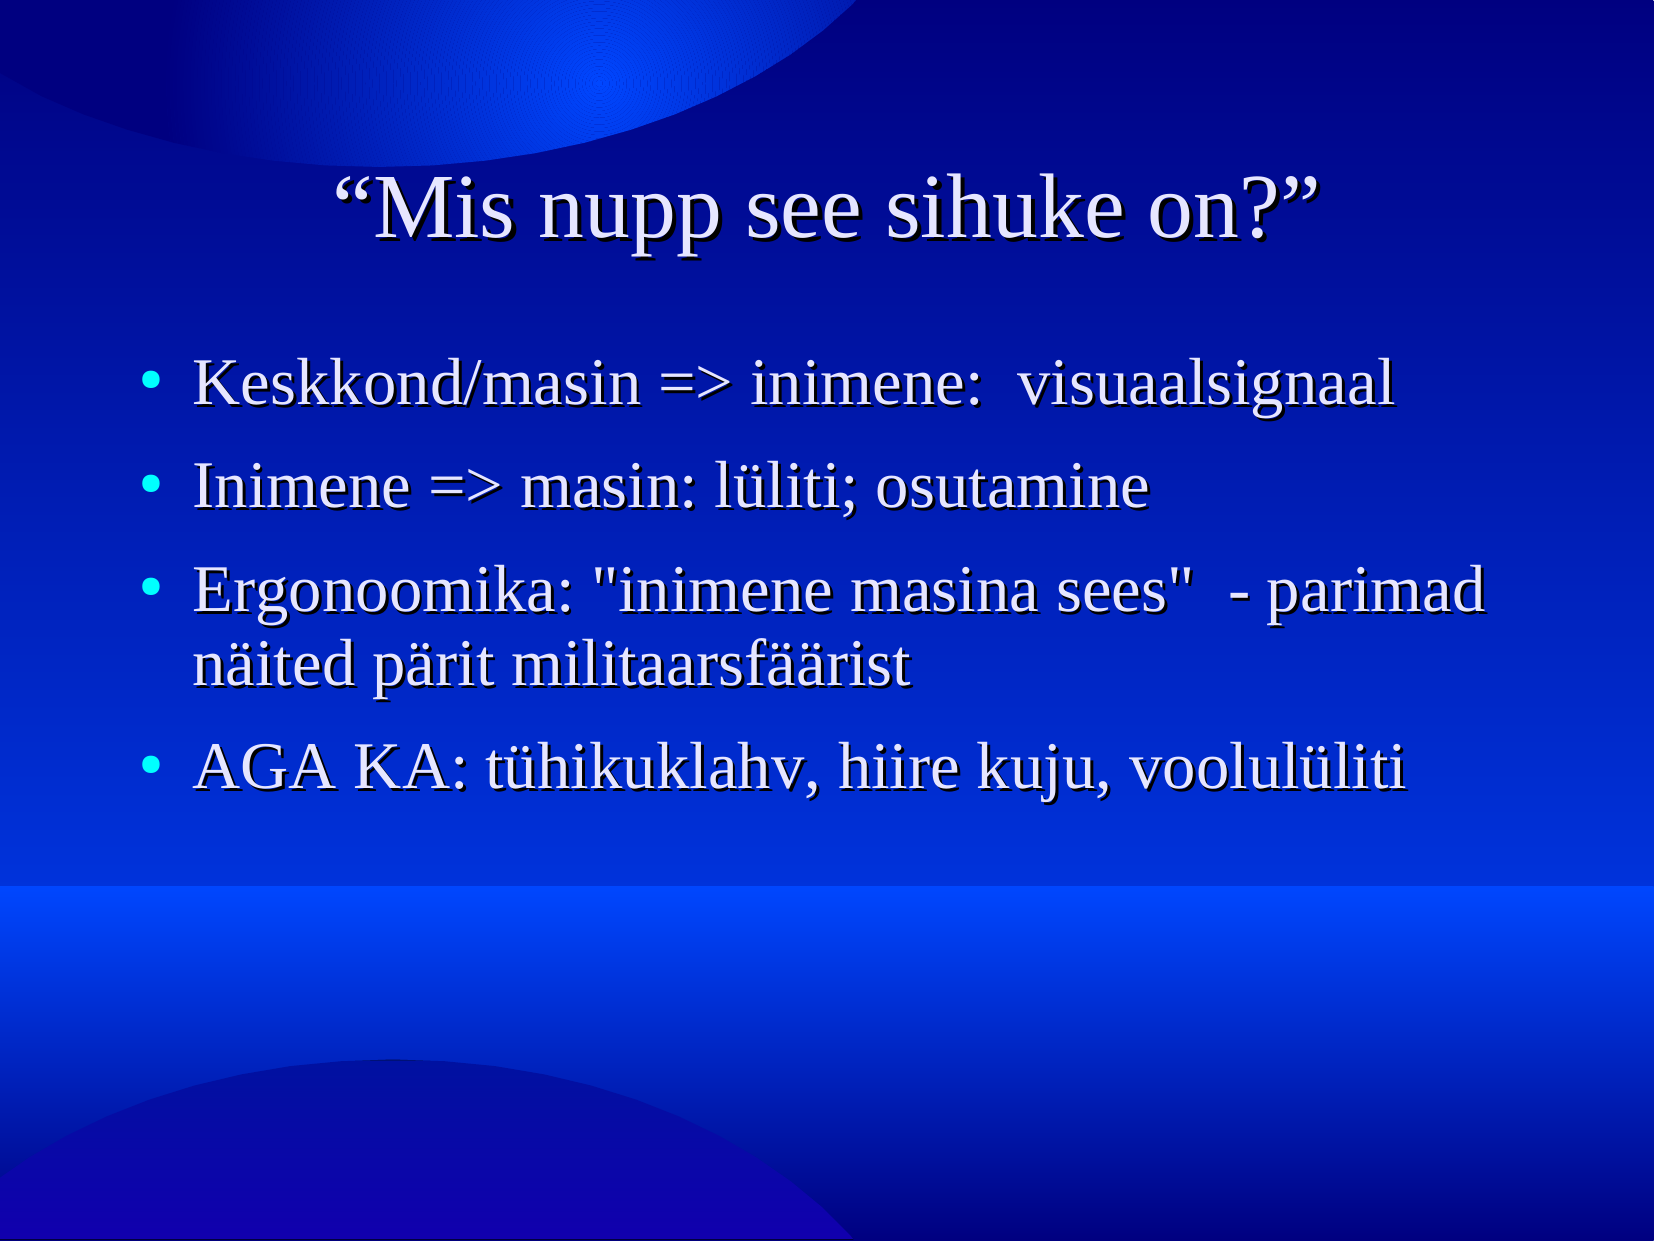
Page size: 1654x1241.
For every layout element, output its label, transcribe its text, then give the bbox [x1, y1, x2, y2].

list Keskkond/masin => inimene: visuaalsignaal Inimene => masin: lüliti; osutamine Ergonoomika: "inimene masina sees" - parimad näited pärit militaarsfäärist AGA KA: tühikuklahv, hiire kuju, voolulüliti [121, 344, 1534, 1127]
title “Mis nupp see sihuke on?” [121, 102, 1534, 311]
